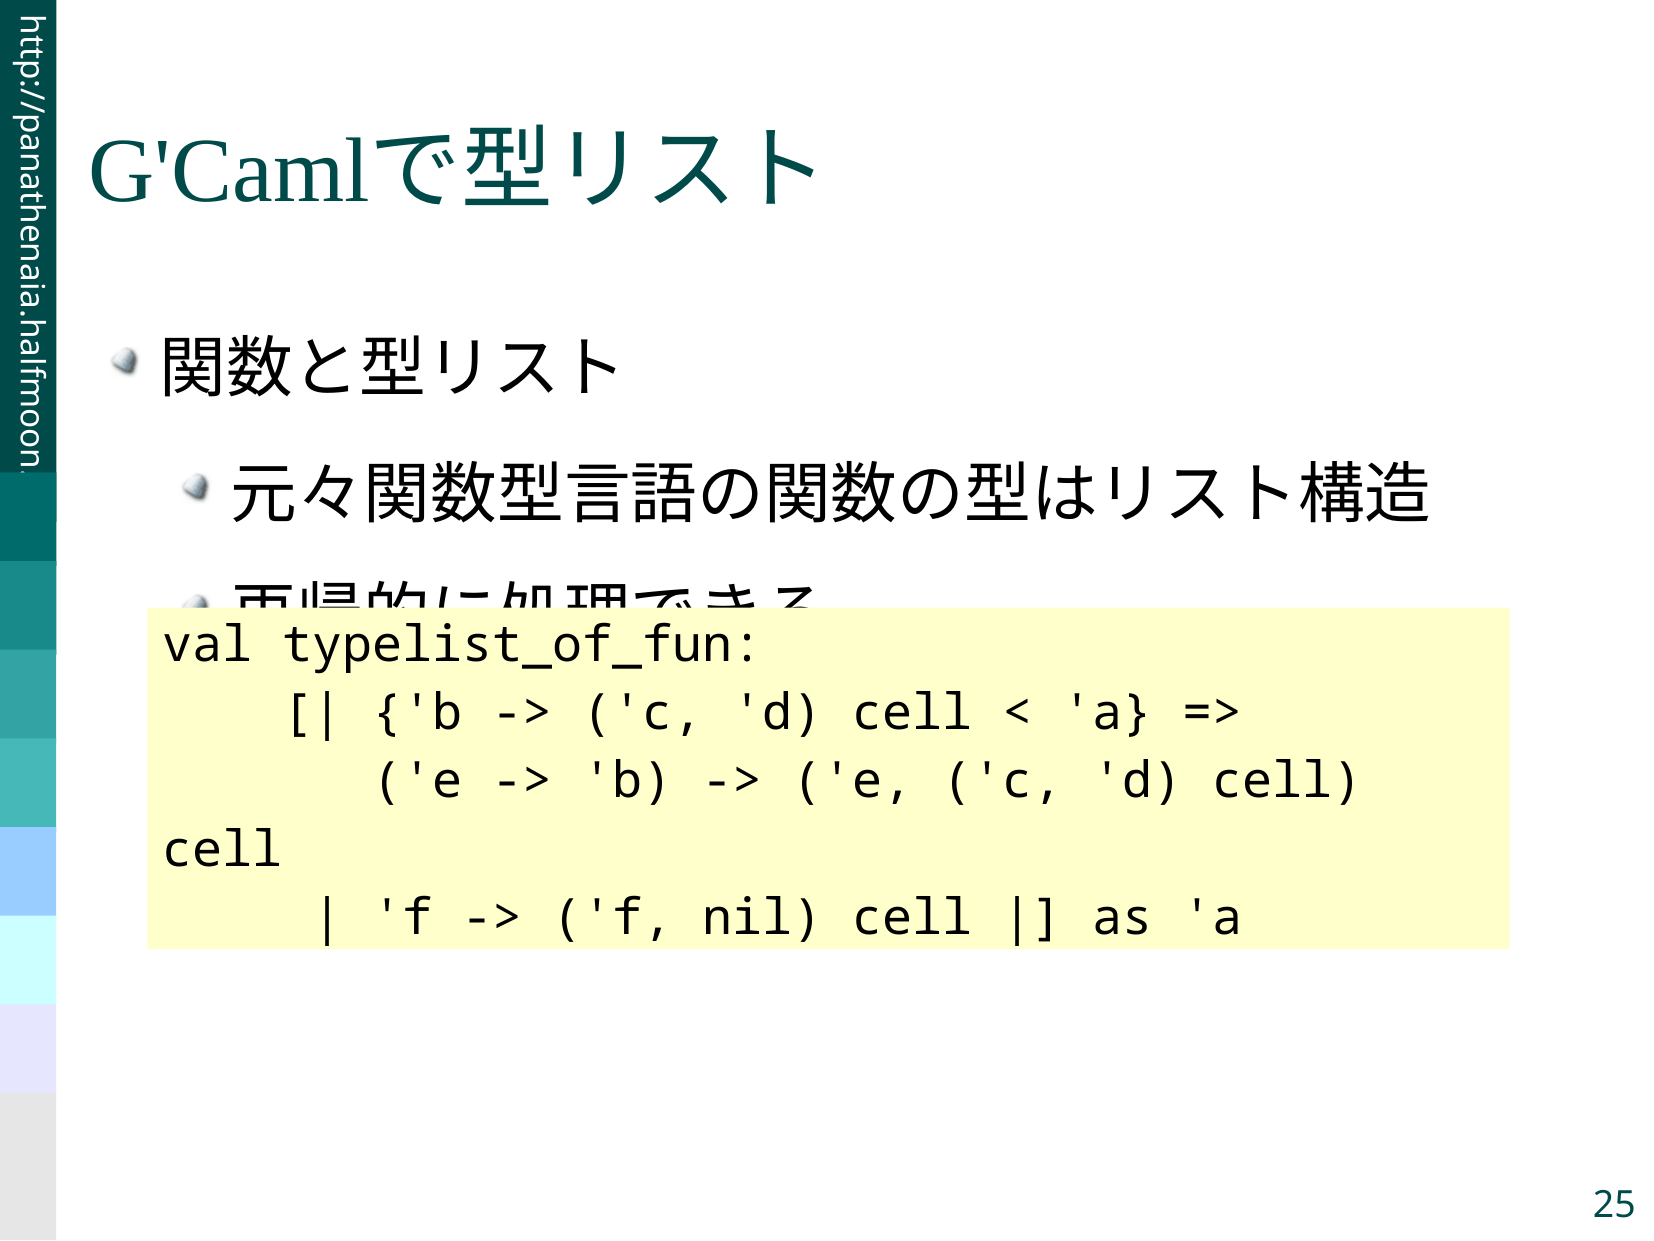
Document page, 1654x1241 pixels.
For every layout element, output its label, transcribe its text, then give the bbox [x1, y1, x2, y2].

title G'Camlで型リスト [88, 57, 1577, 265]
list 関数と型リスト 元々関数型言語の関数の型はリスト構造 再帰的に処理できる [88, 313, 1577, 1133]
text_box val typelist_of_fun: [| {'b -> ('c, 'd) cell < 'a} => ('e -> 'b) -> ('e, ('c, 'd) cell) cell | 'f -> ('f, nil) cell |] as 'a [147, 607, 1510, 810]
